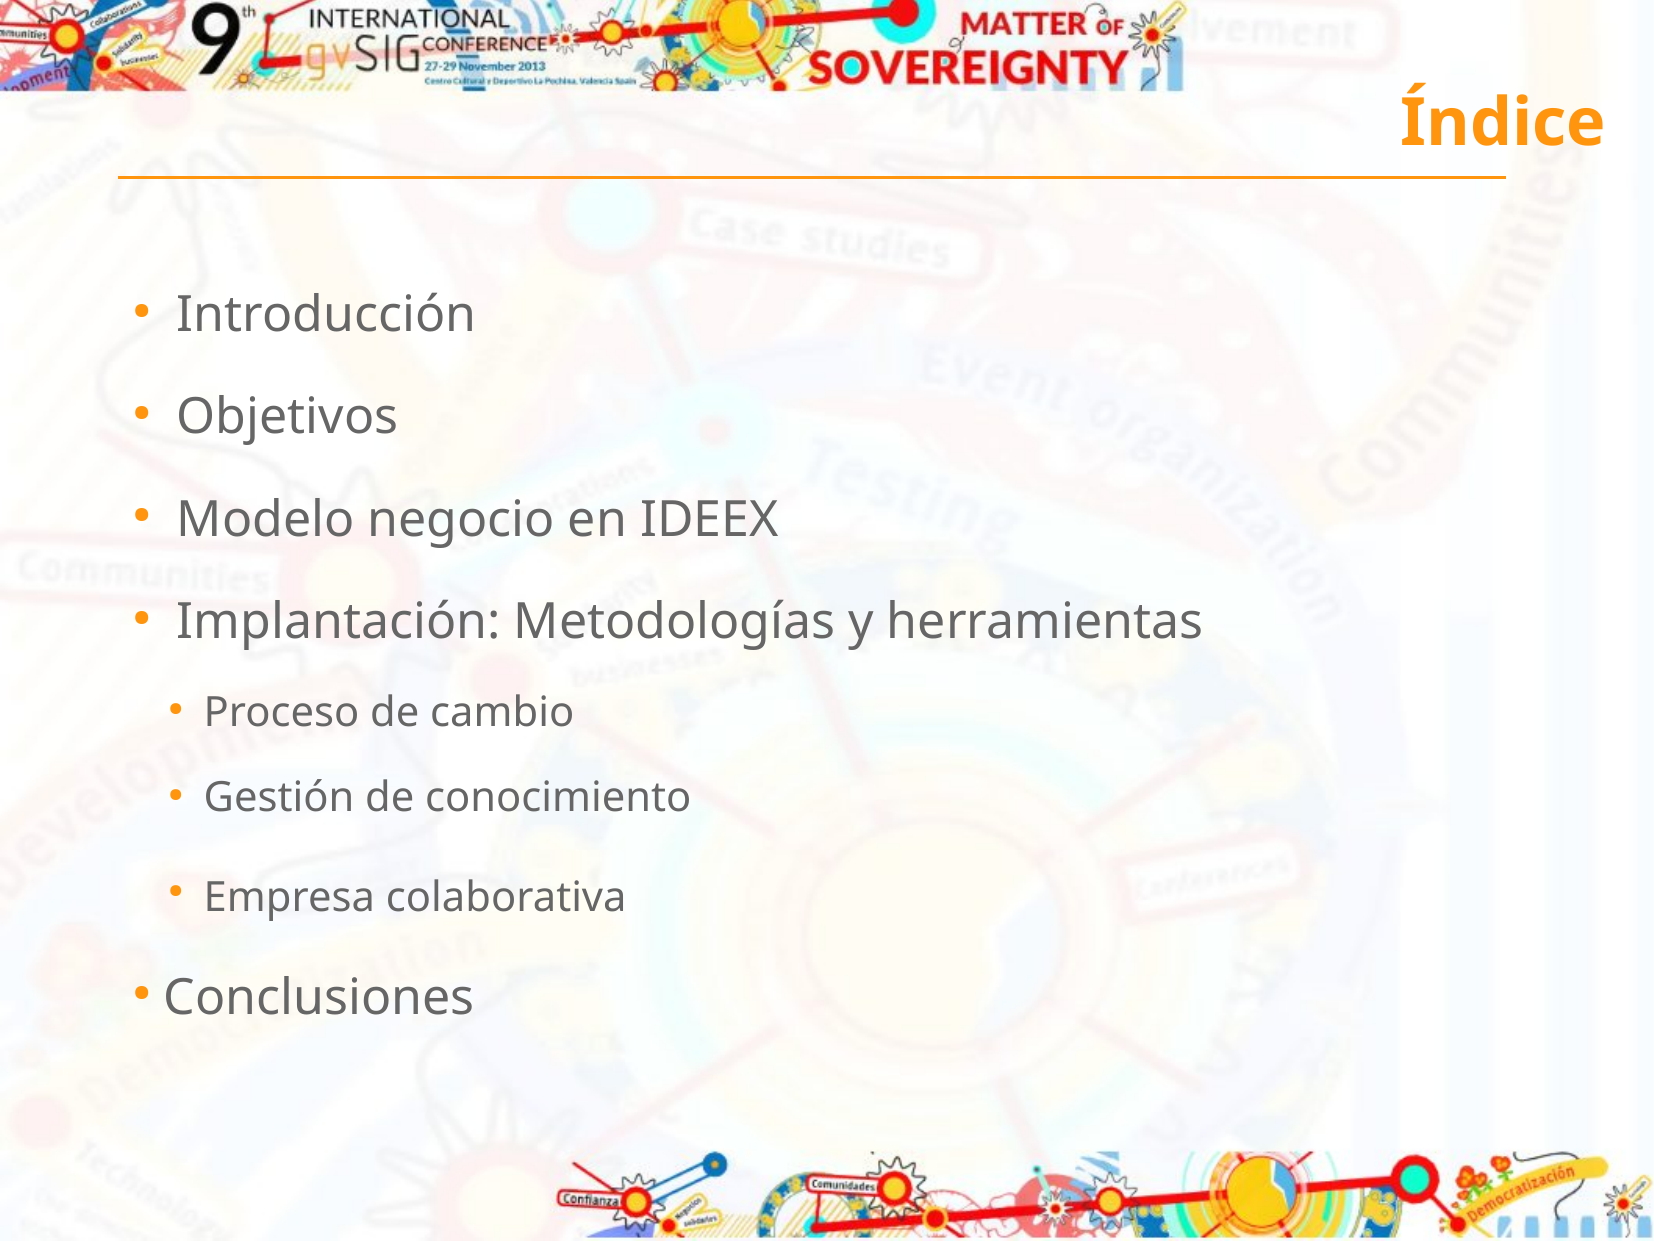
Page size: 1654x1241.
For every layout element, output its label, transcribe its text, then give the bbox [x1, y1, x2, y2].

picture [0, 0, 1654, 1241]
title Índice [118, 70, 1607, 170]
text_box Introducción Objetivos Modelo negocio en IDEEX Implantación: Metodologías y herramientas Proceso de cambio Gestión de conocimiento Empresa colaborativa Conclusiones [118, 236, 1506, 1004]
